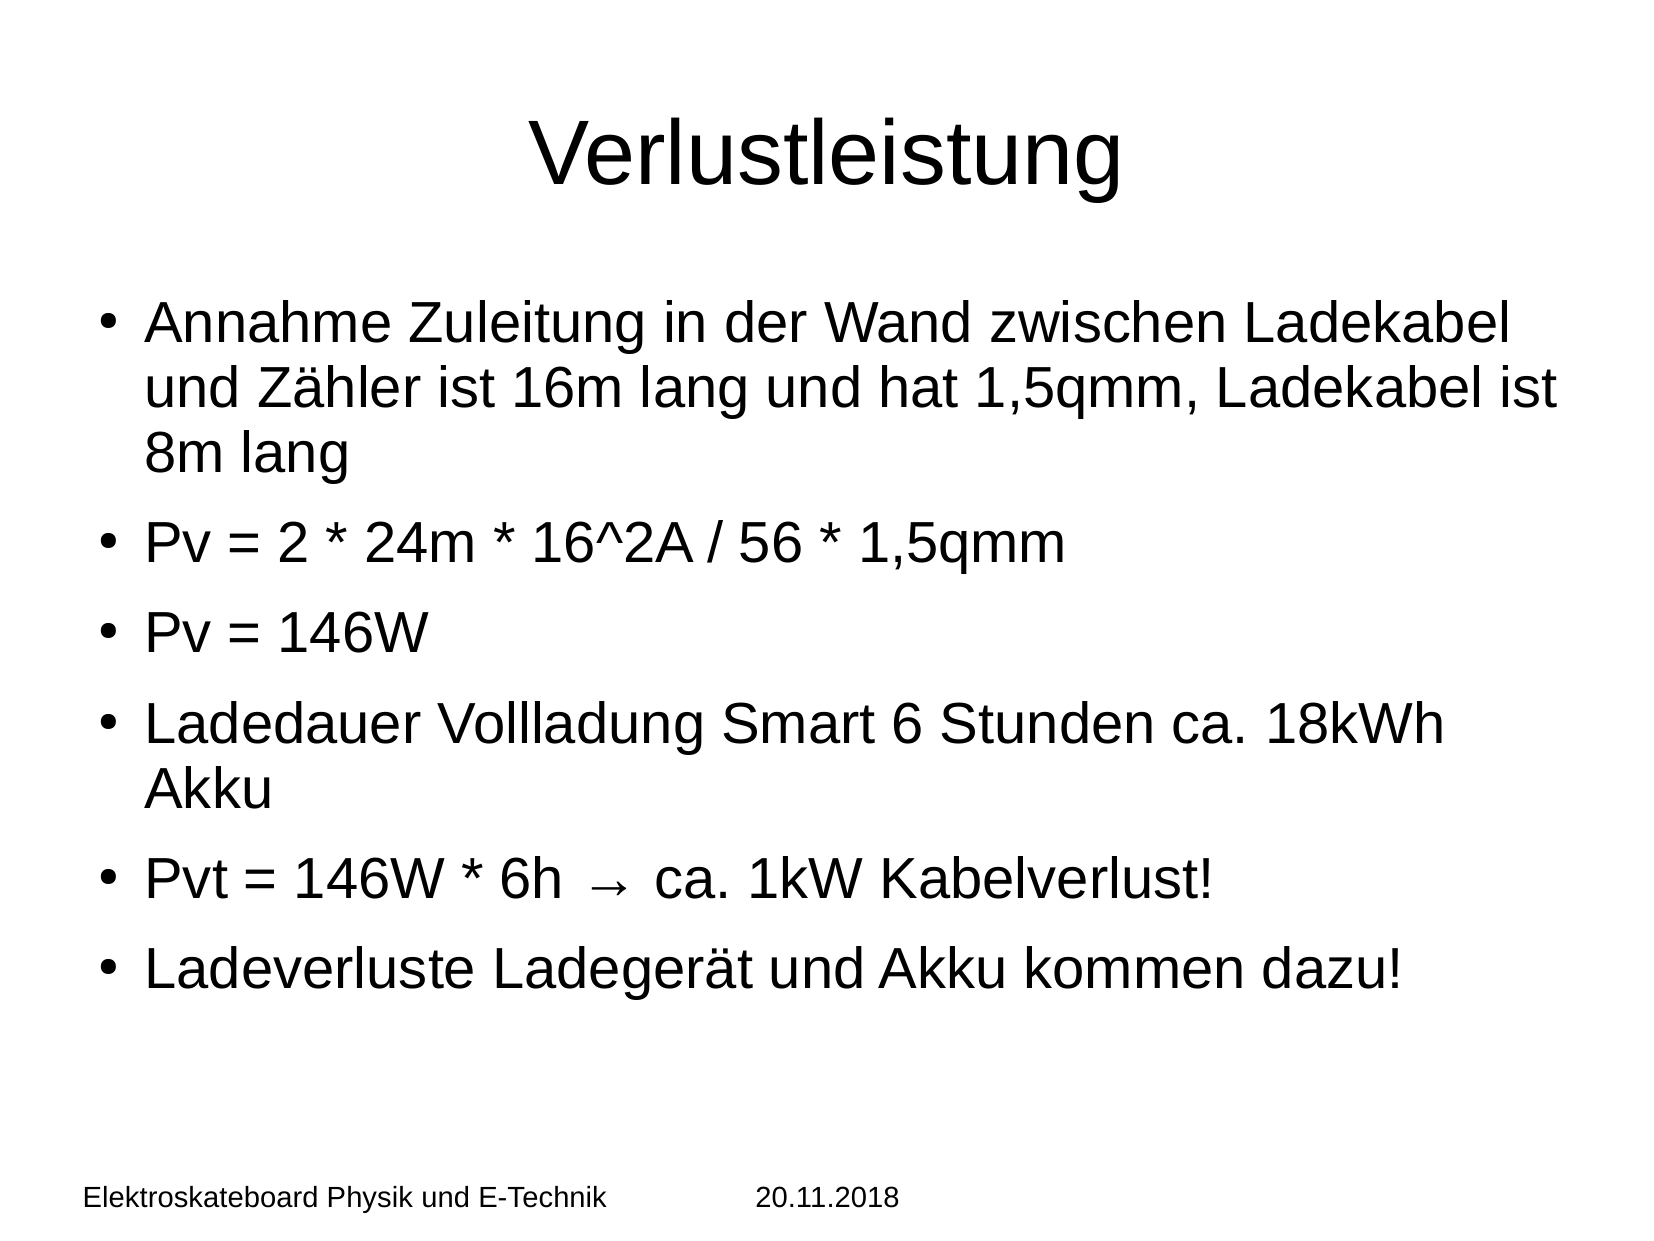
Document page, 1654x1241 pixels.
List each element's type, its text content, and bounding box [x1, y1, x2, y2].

title Verlustleistung [82, 49, 1571, 257]
list Annahme Zuleitung in der Wand zwischen Ladekabel und Zähler ist 16m lang und hat 1,5qmm, Ladekabel ist 8m lang Pv = 2 * 24m * 16^2A / 56 * 1,5qmm Pv = 146W Ladedauer Vollladung Smart 6 Stunden ca. 18kWh Akku Pvt = 146W * 6h → ca. 1kW Kabelverlust! Ladeverluste Ladegerät und Akku kommen dazu! [82, 290, 1571, 1010]
